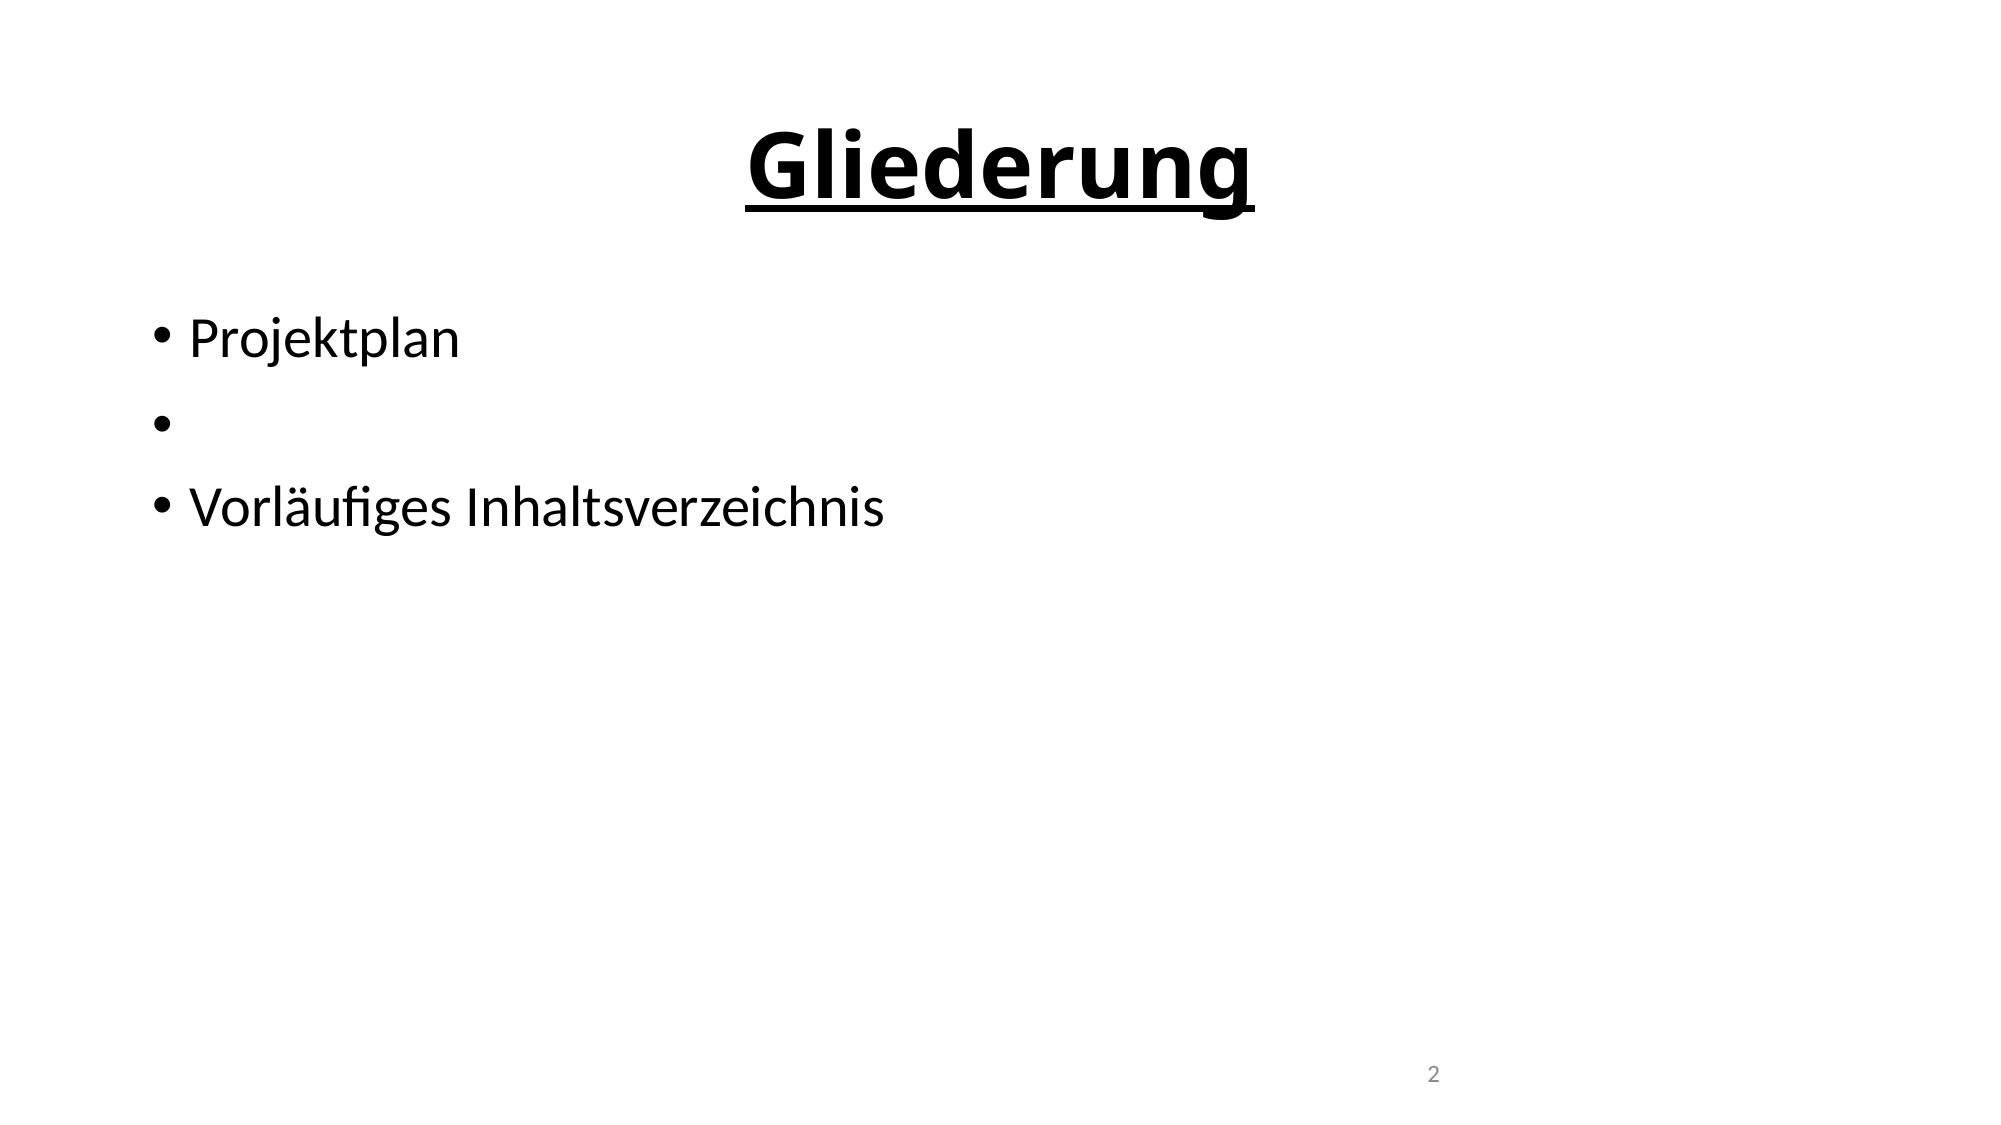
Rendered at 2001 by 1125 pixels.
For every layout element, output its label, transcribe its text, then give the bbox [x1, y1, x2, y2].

text_box [1412, 1042, 1863, 1103]
list Projektplan Vorläufiges Inhaltsverzeichnis [137, 299, 1863, 1014]
title Gliederung [137, 59, 1863, 278]
